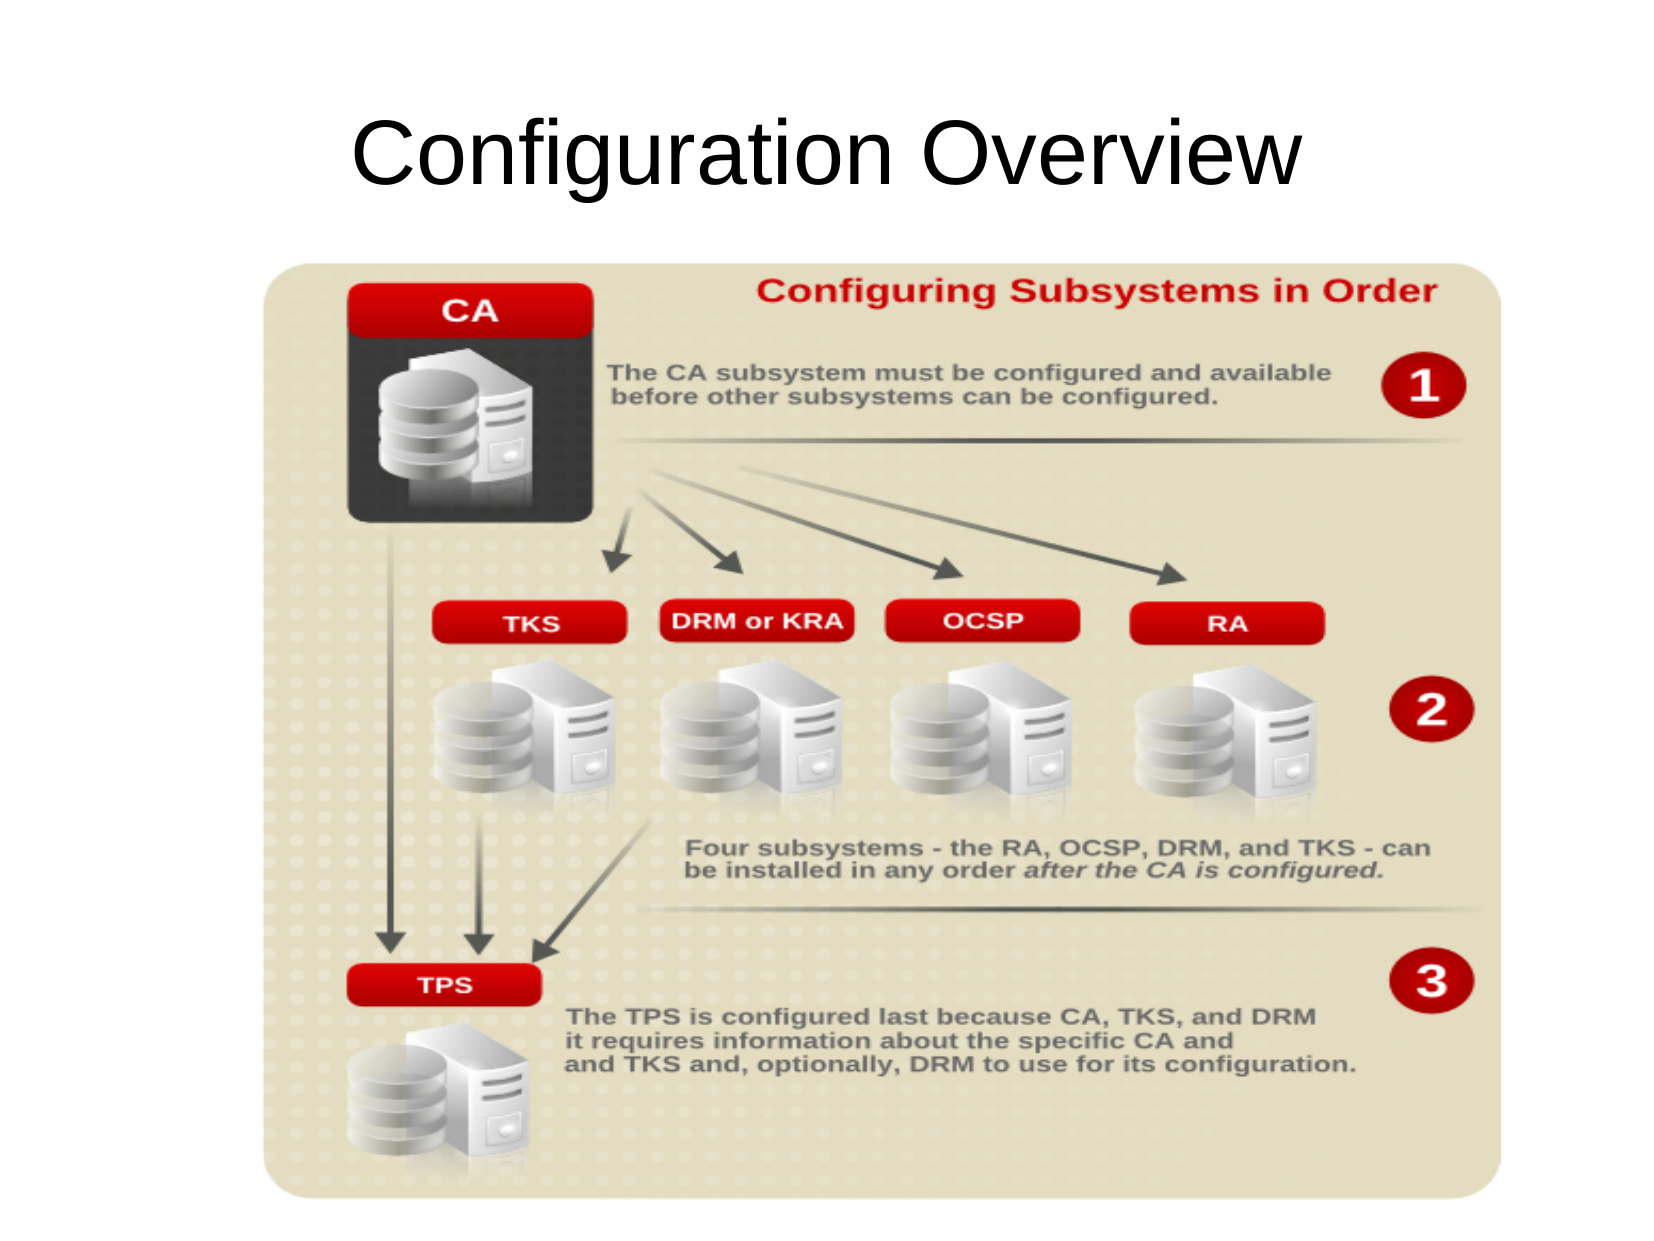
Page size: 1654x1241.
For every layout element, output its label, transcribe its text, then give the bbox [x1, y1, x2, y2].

title Configuration Overview [82, 49, 1571, 257]
picture [262, 262, 1501, 1201]
